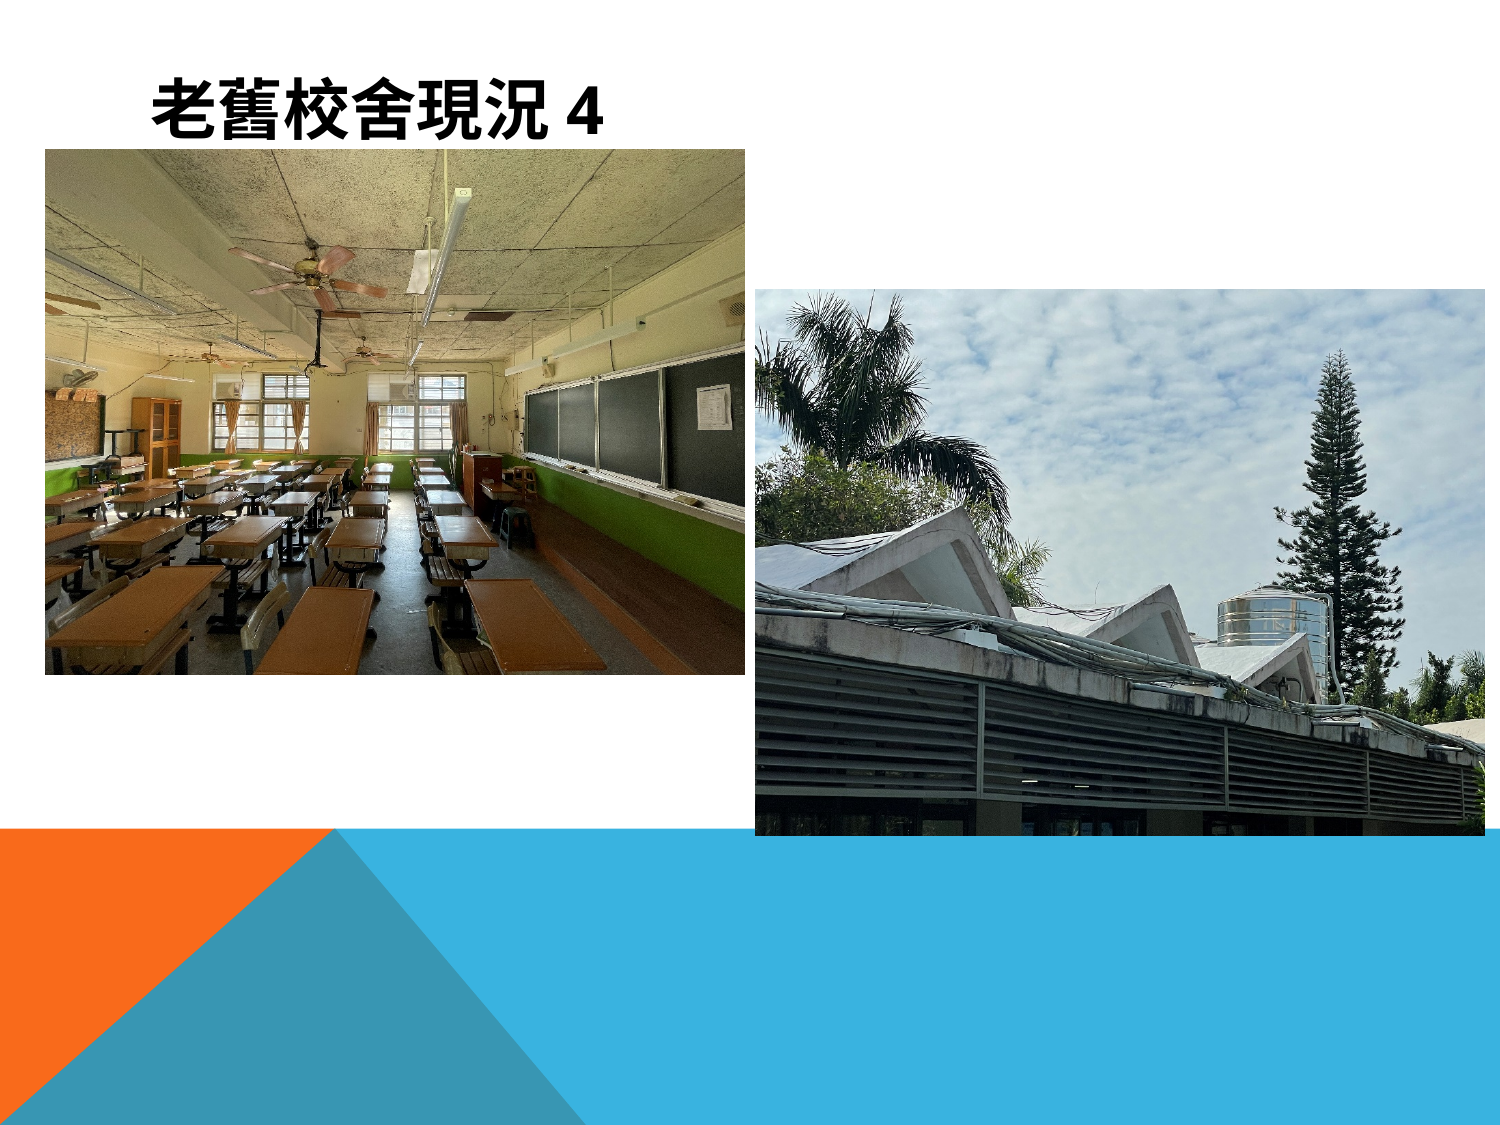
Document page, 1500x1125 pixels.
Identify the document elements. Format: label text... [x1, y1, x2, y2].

picture [755, 289, 1485, 836]
picture [45, 149, 745, 675]
title 老舊校舍現況4 [135, 60, 1369, 150]
